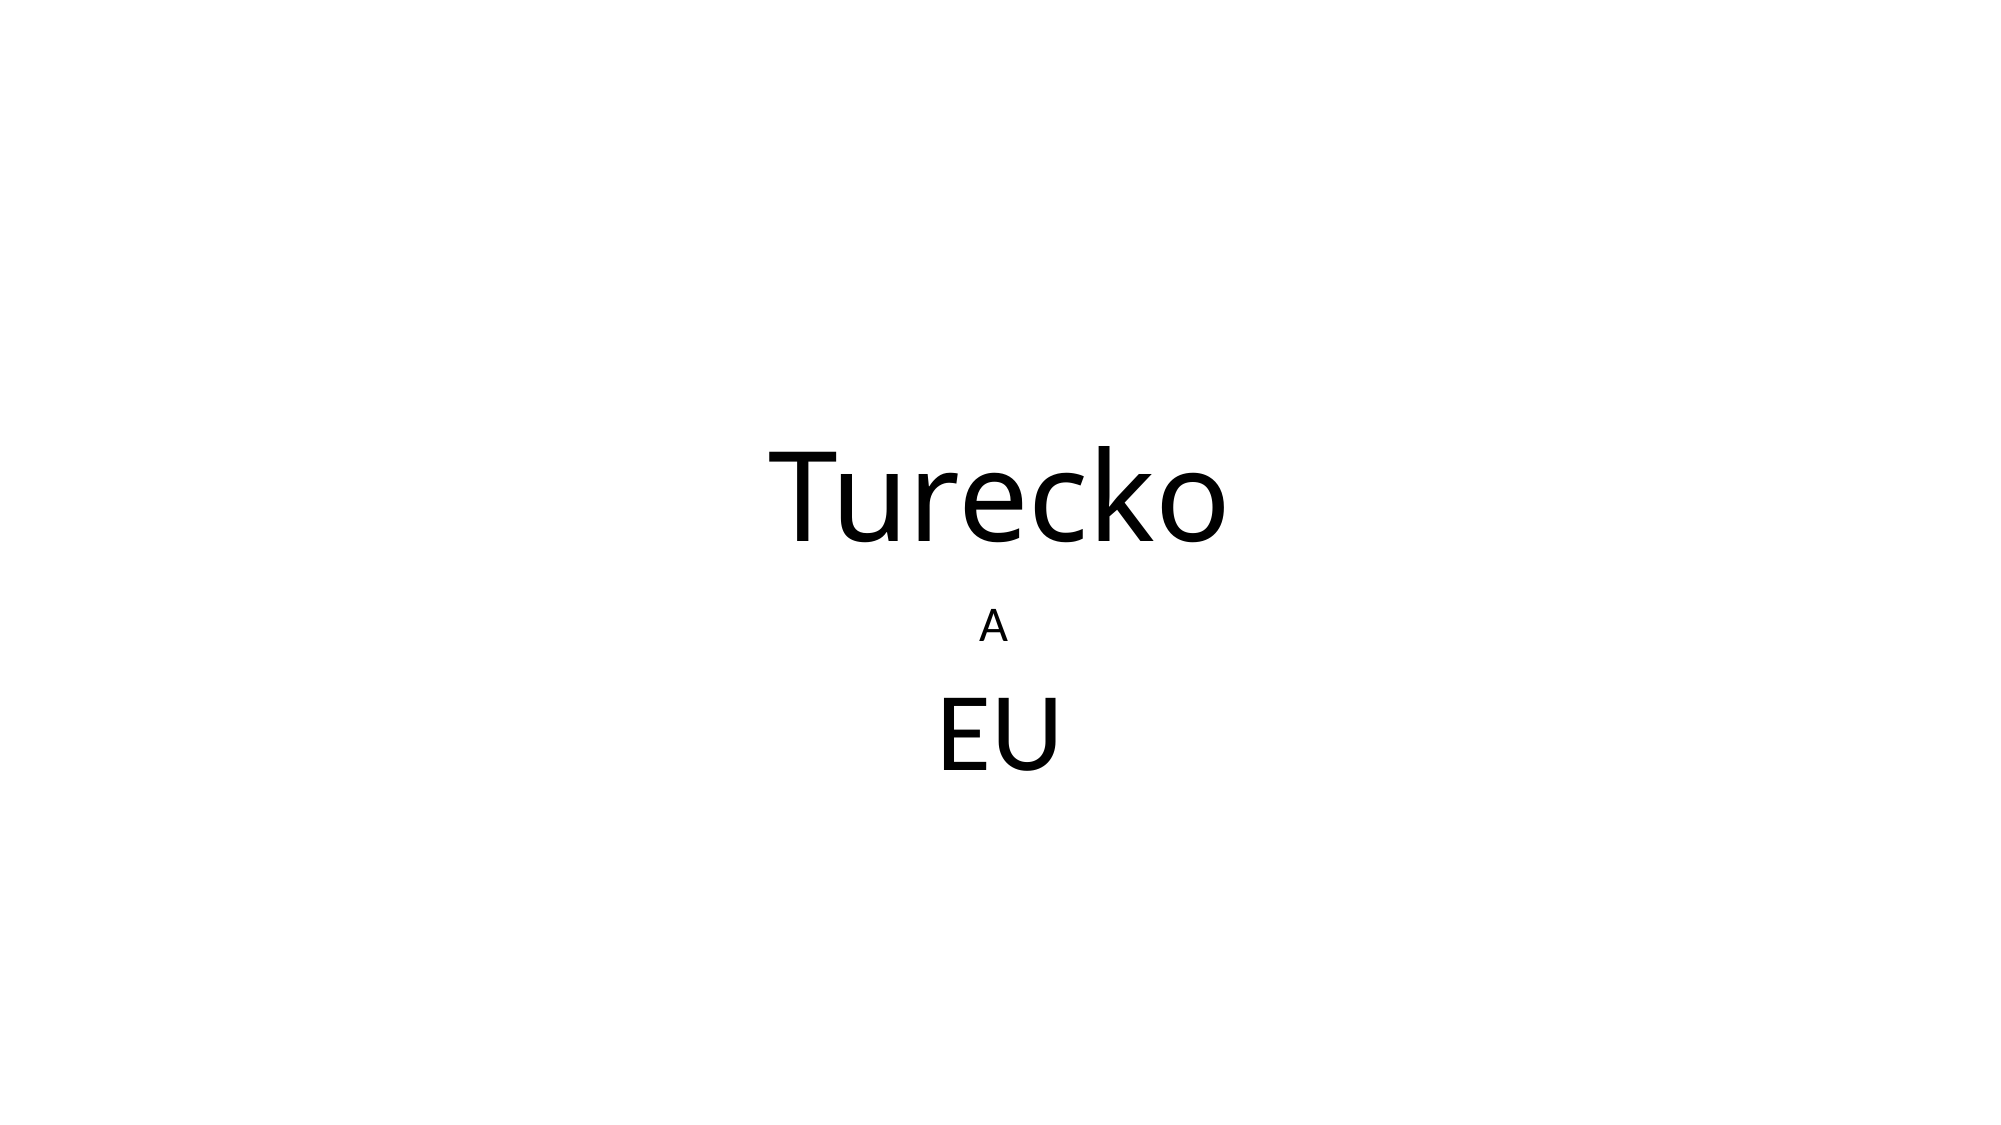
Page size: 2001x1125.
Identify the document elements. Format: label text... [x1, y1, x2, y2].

title Turecko [249, 184, 1750, 576]
subtitle A EU [249, 590, 1750, 863]
